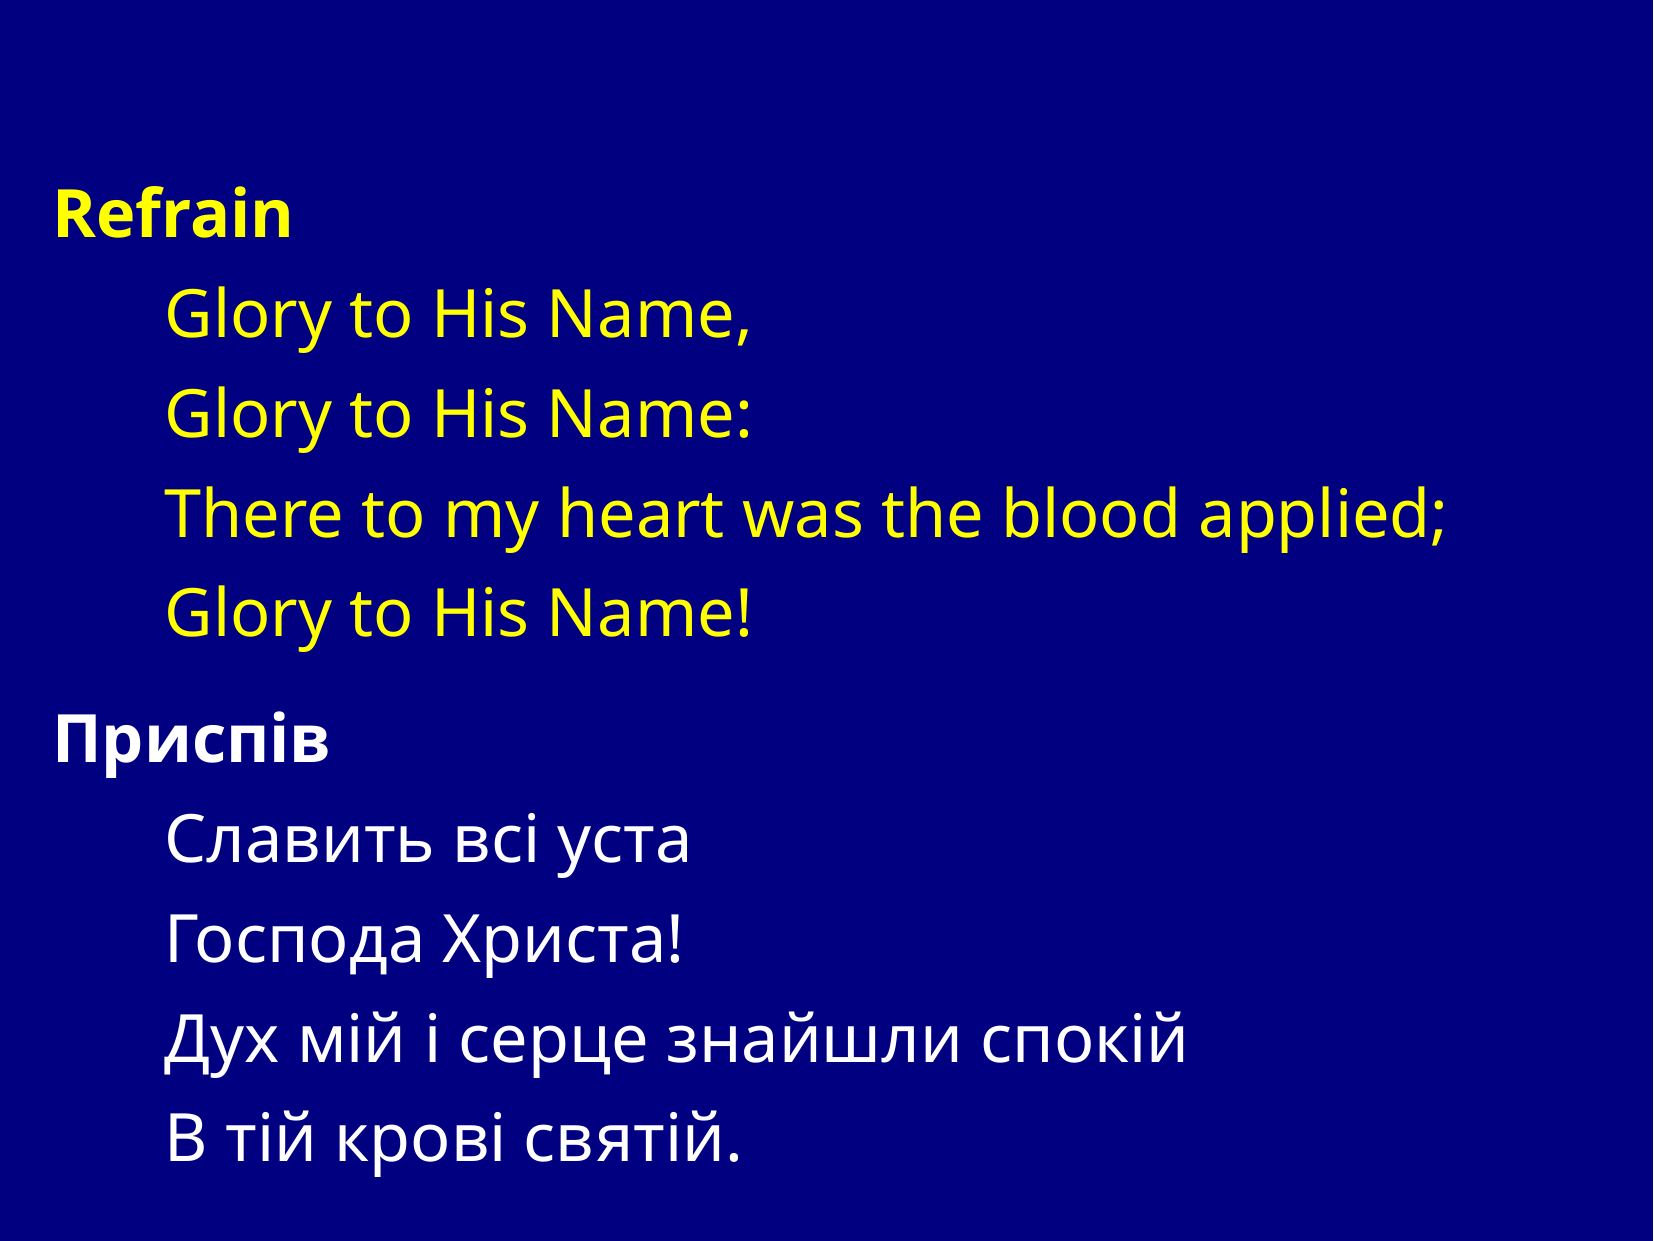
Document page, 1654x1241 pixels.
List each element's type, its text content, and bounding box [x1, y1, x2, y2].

text_box Refrain Glory to His Name, Glory to His Name: There to my heart was the blood applied; Glory to His Name! [37, 150, 1653, 638]
text_box Приспів Славить всі уста Господа Христа! Дух мій і серце знайшли спокій В тій крові святій. [37, 675, 1576, 1163]
